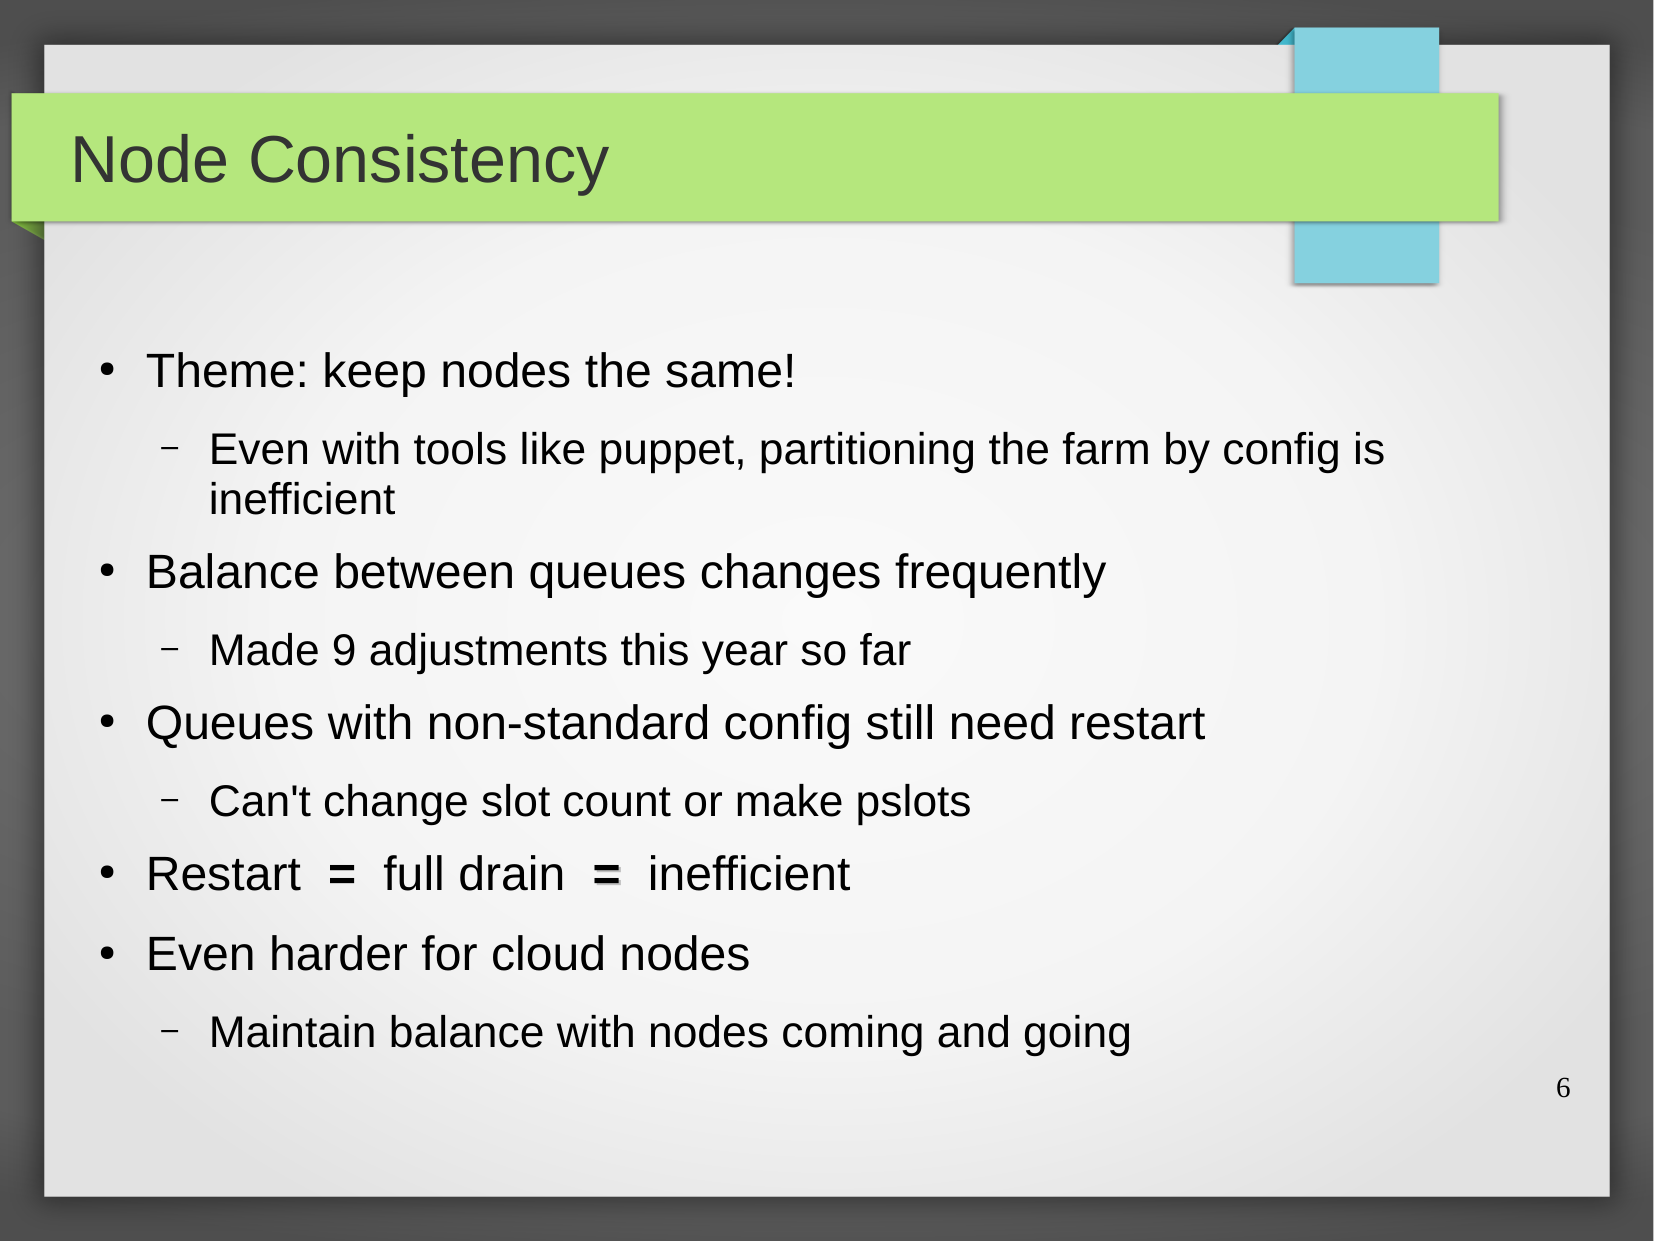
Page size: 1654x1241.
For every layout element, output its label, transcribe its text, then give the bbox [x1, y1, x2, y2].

picture [0, 0, 1654, 1241]
list Theme: keep nodes the same! Even with tools like puppet, partitioning the farm by config is inefficient Balance between queues changes frequently Made 9 adjustments this year so far Queues with non-standard config still need restart Can't change slot count or make pslots Restart = full drain = inefficient Even harder for cloud nodes Maintain balance with nodes coming and going [82, 343, 1538, 1063]
title Node Consistency [70, 106, 1229, 213]
